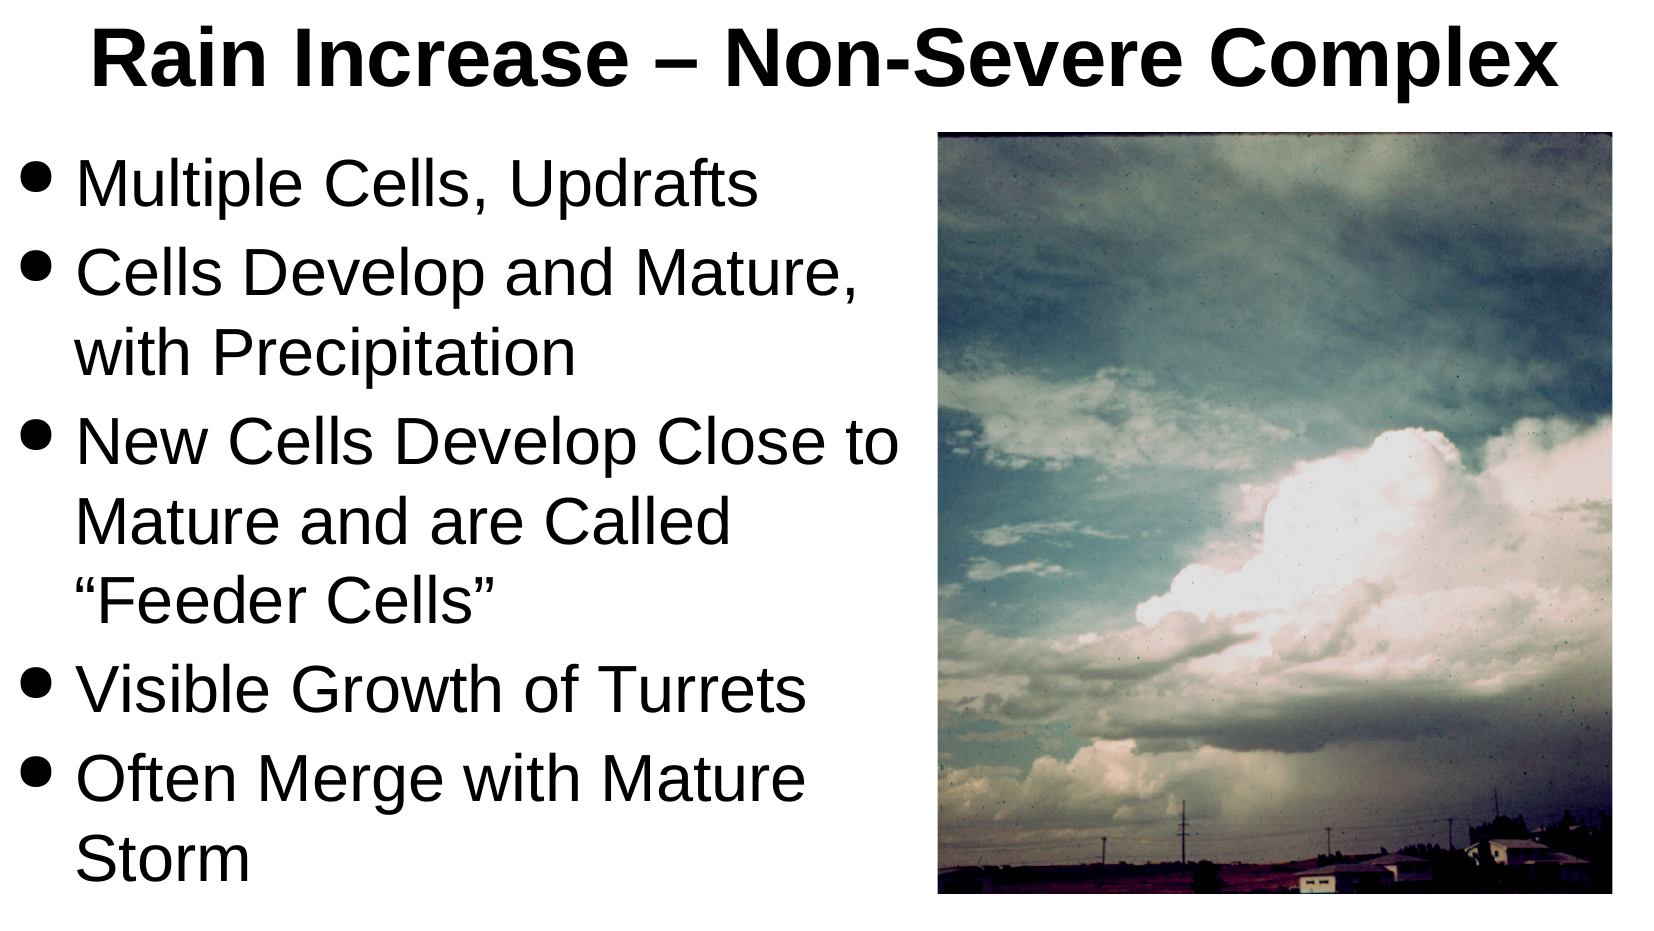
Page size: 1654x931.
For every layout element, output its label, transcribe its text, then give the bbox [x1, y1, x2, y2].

title Rain Increase – Non-Severe Complex [0, 0, 1654, 107]
text_box Multiple Cells, Updrafts Cells Develop and Mature, with Precipitation New Cells Develop Close to Mature and are Called “Feeder Cells” Visible Growth of Turrets Often Merge with Mature Storm [0, 132, 938, 903]
picture [937, 132, 1613, 895]
